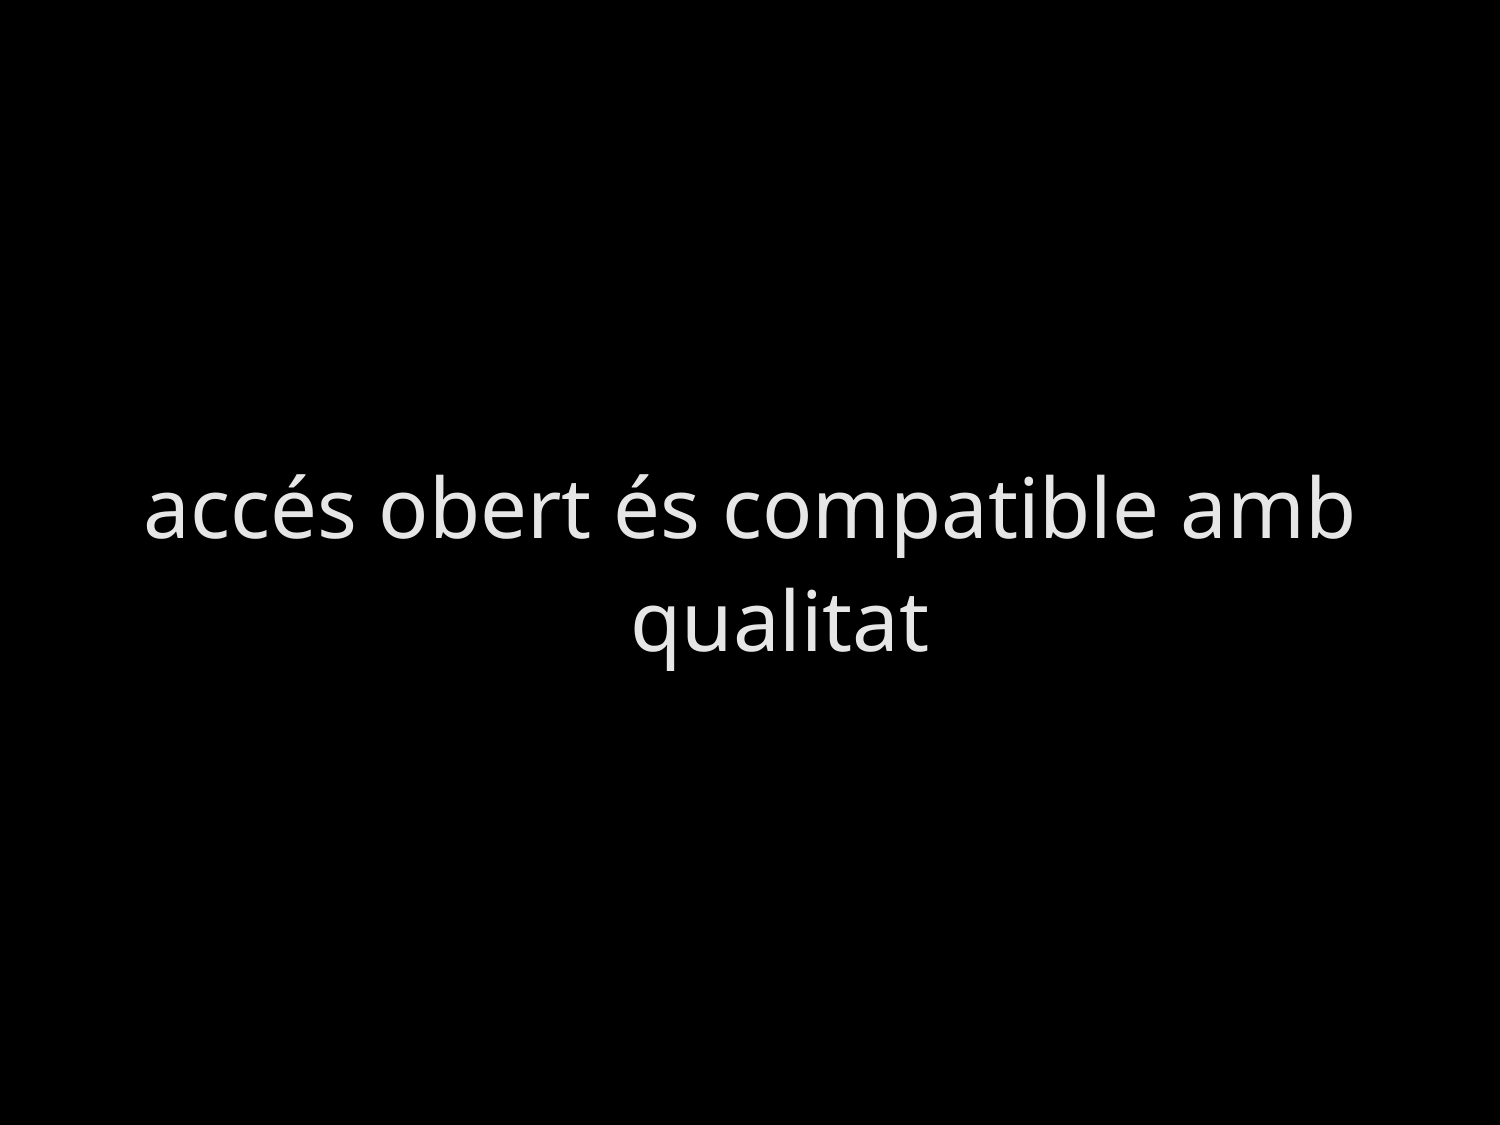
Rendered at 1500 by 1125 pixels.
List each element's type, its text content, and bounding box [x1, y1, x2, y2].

title accés obert és compatible amb qualitat [110, 461, 1392, 664]
